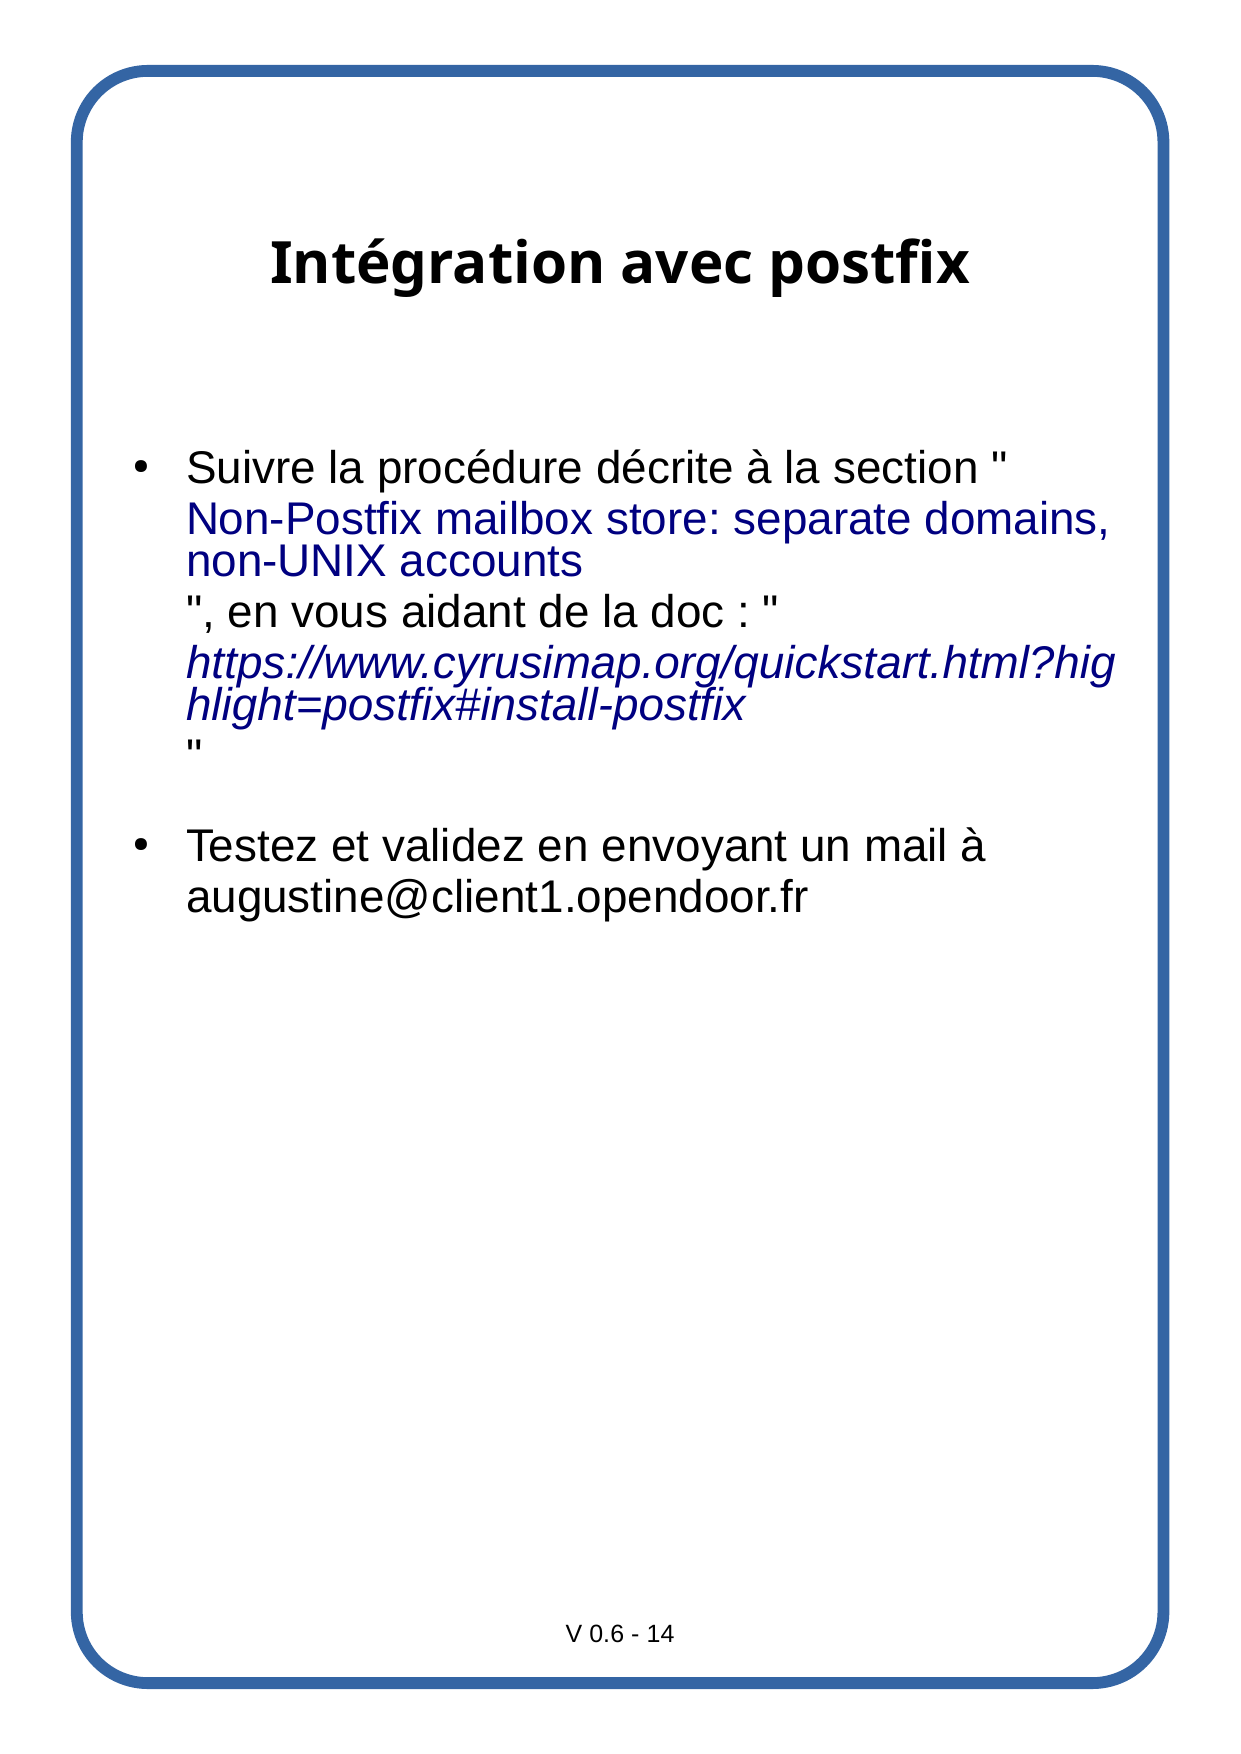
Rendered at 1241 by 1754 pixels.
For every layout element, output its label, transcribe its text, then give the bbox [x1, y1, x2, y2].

title Intégration avec postfix [115, 124, 1125, 398]
list Suivre la procédure décrite à la section "Non-Postfix mailbox store: separate domains, non-UNIX accounts", en vous aidant de la doc : "https://www.cyrusimap.org/quickstart.html?highlight=postfix#install-postfix" Testez et validez en envoyant un mail à augustine@client1.opendoor.fr [115, 441, 1126, 1391]
